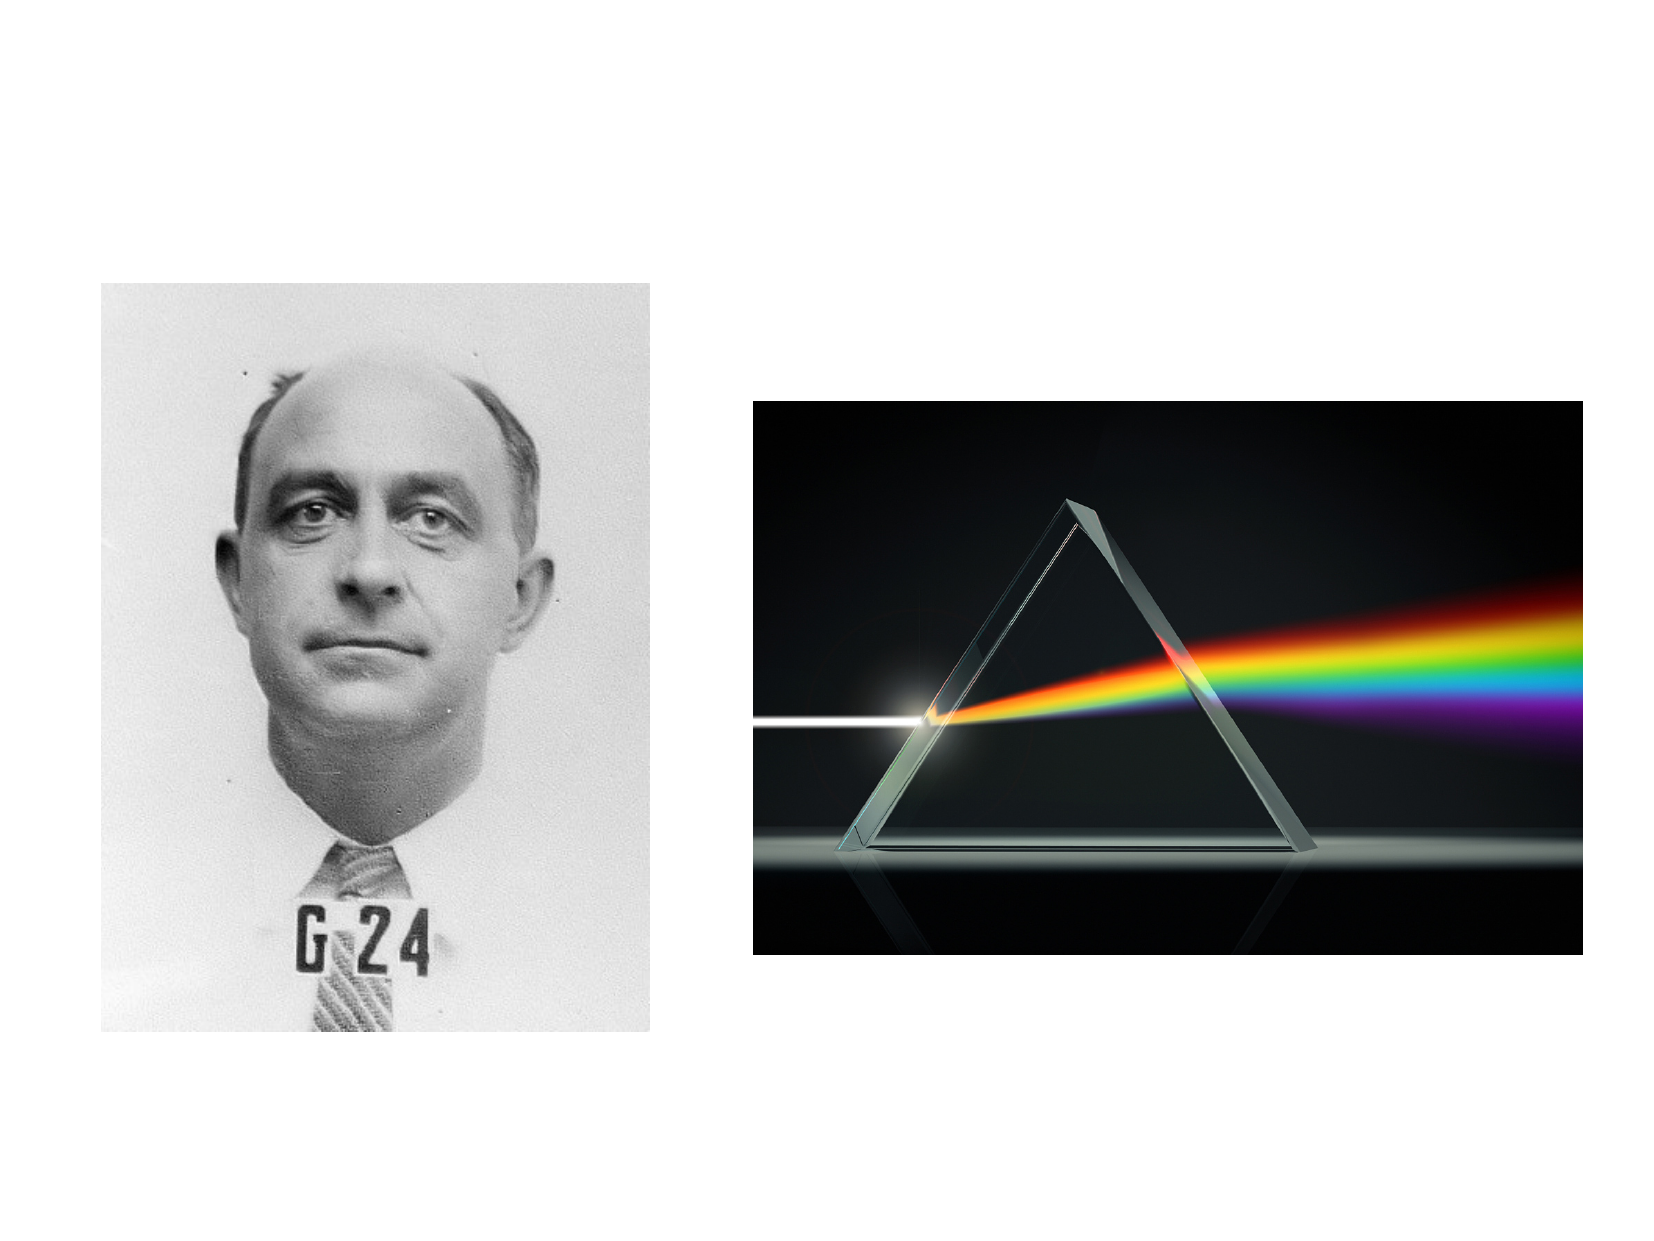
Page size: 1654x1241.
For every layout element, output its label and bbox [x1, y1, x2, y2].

picture [753, 401, 1583, 955]
picture [101, 283, 650, 1032]
